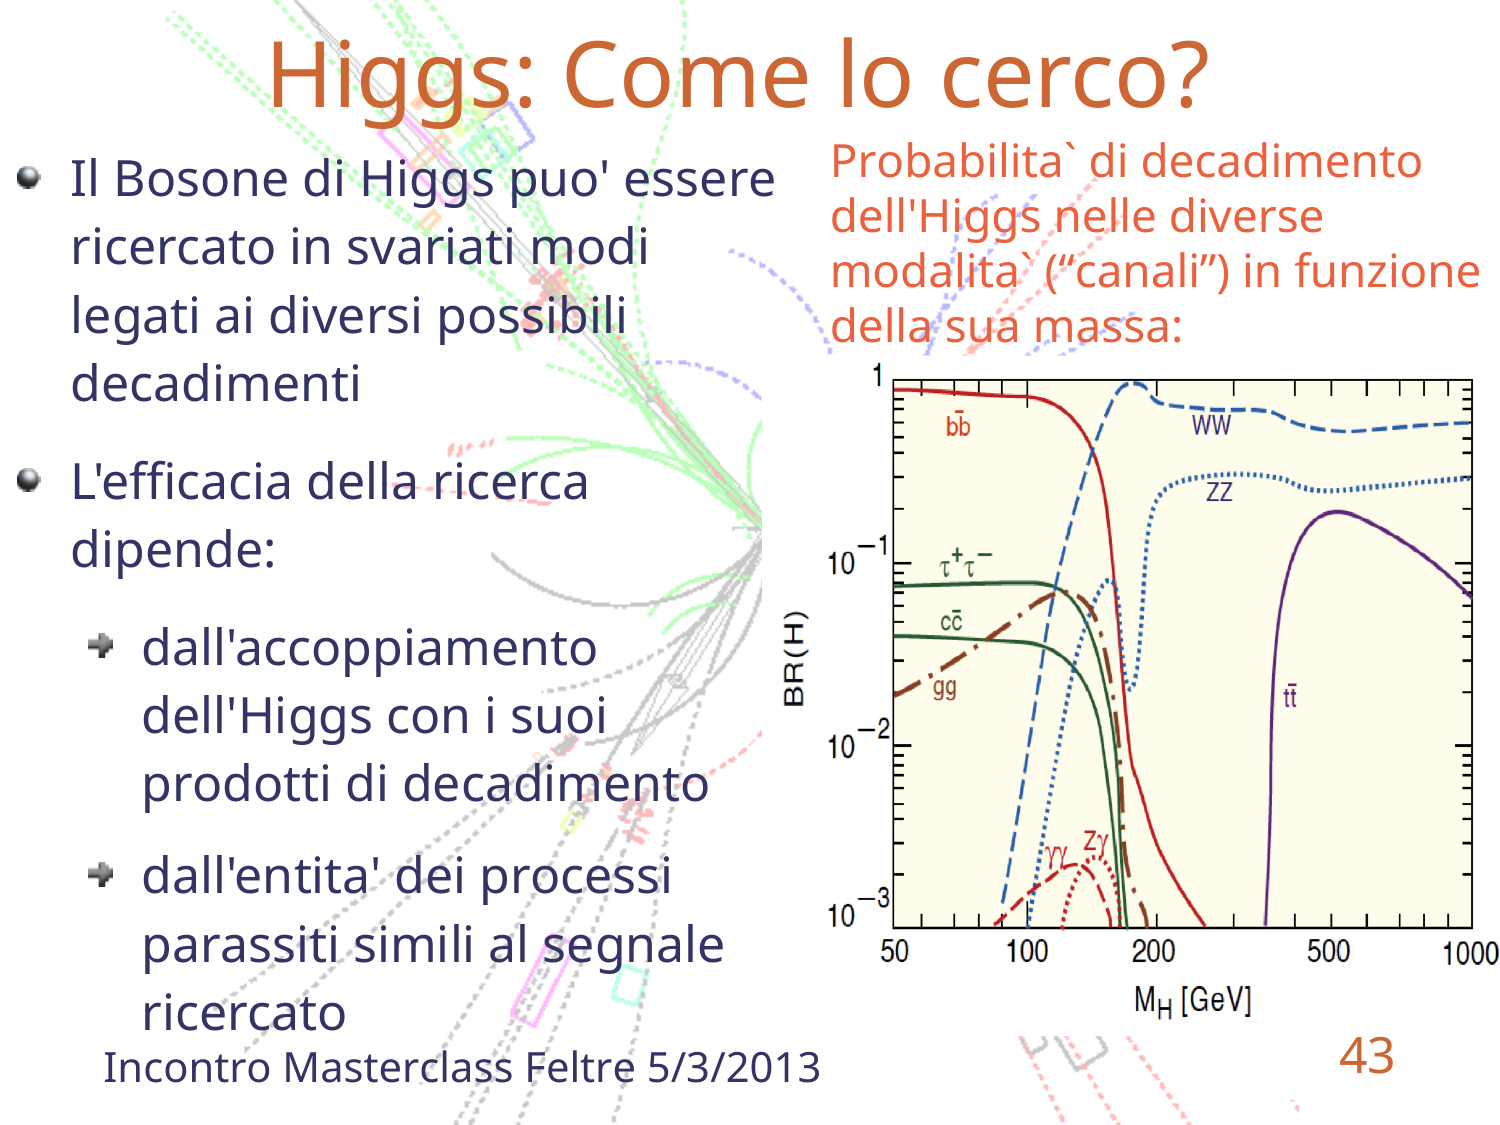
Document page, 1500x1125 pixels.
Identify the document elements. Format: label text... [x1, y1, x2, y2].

picture [0, 0, 1500, 1125]
text_box Probabilita` di decadimento dell'Higgs nelle diverse modalita` (“canali”) in funzione della sua massa: [814, 124, 1500, 359]
title Higgs: Come lo cerco? [37, 3, 1463, 141]
list Il Bosone di Higgs puo' essere ricercato in svariati modi legati ai diversi possibili decadimenti L'efficacia della ricerca dipende: dall'accoppiamento dell'Higgs con i suoi prodotti di decadimento dall'entita' dei processi parassiti simili al segnale ricercato [0, 143, 783, 1076]
